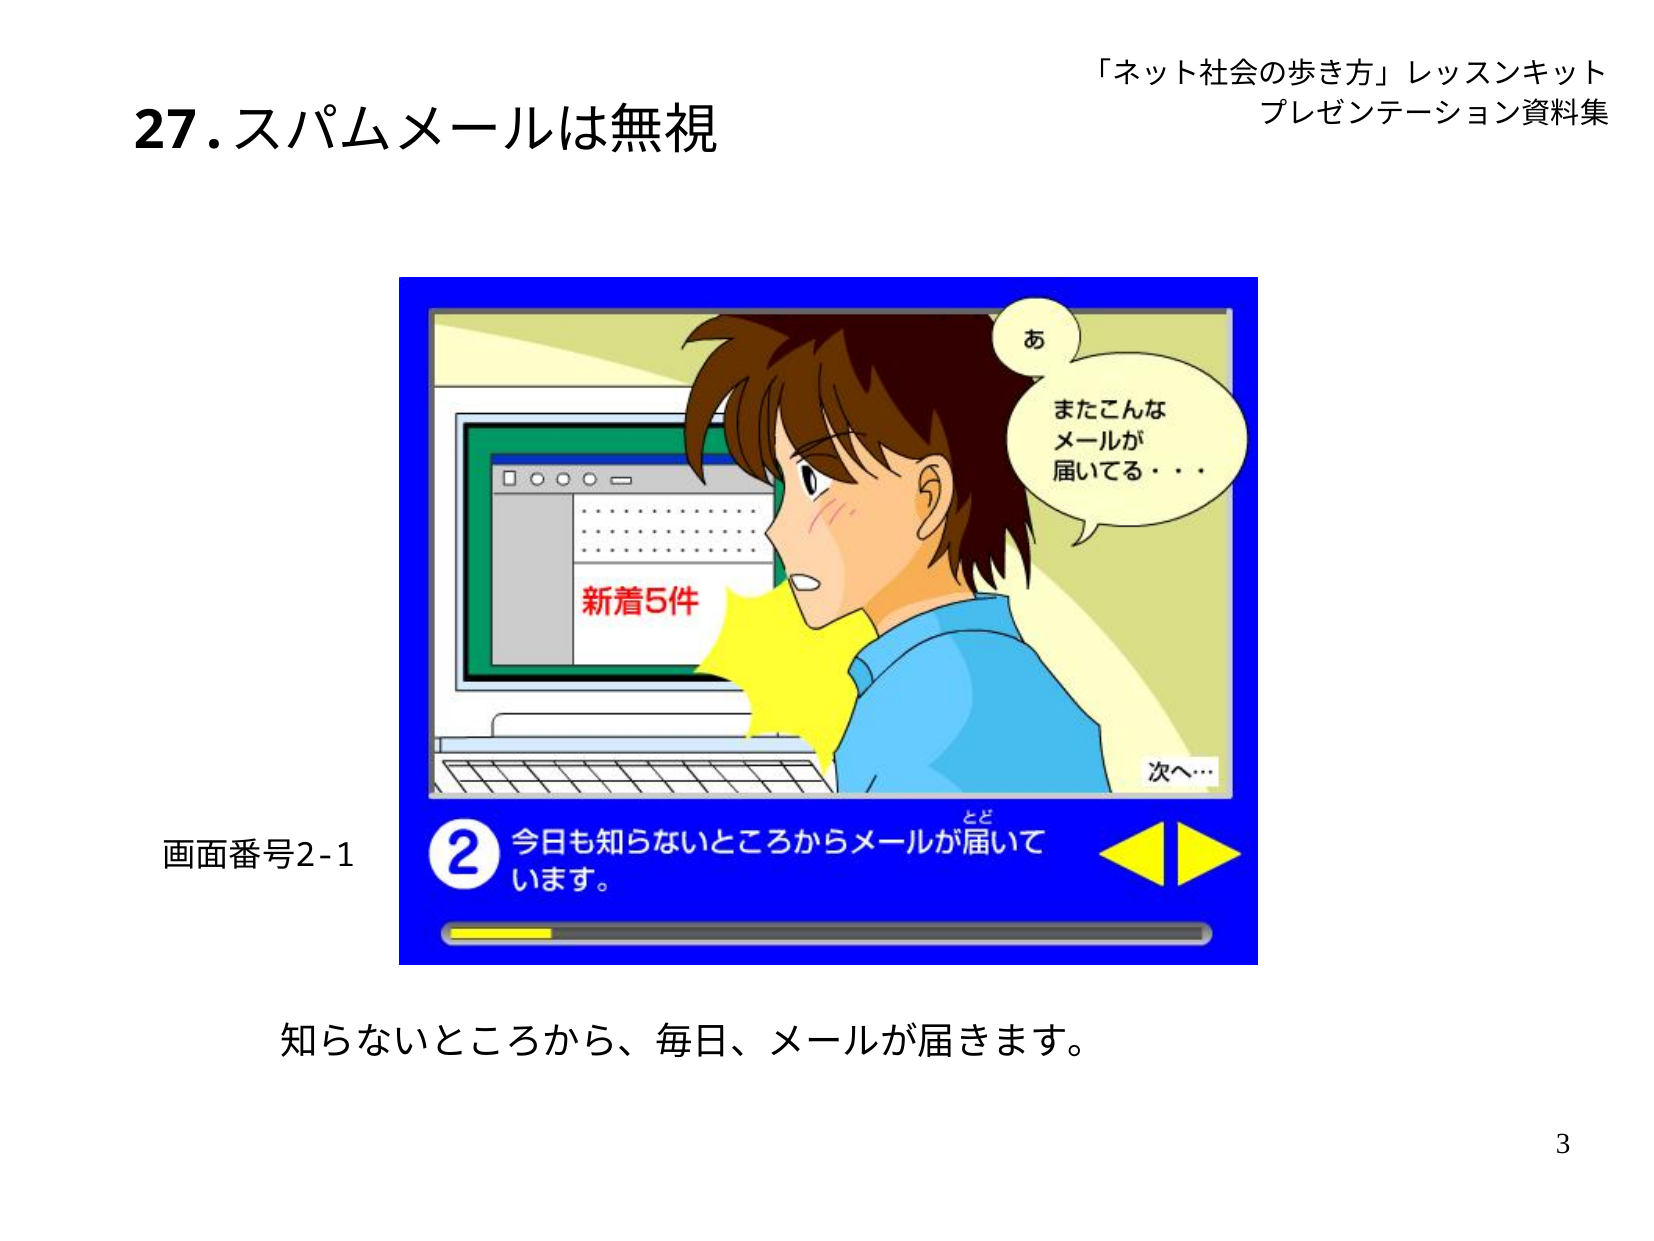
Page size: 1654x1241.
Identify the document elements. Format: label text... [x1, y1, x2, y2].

text_box 知らないところから、毎日、メールが届きます。 [265, 1003, 1447, 1074]
text_box 27.スパムメールは無視 [118, 88, 1241, 169]
picture [399, 277, 1258, 965]
text_box 画面番号2-1 [147, 826, 384, 882]
text_box 「ネット社会の歩き方」レッスンキット プレゼンテーション資料集 [1062, 44, 1625, 139]
